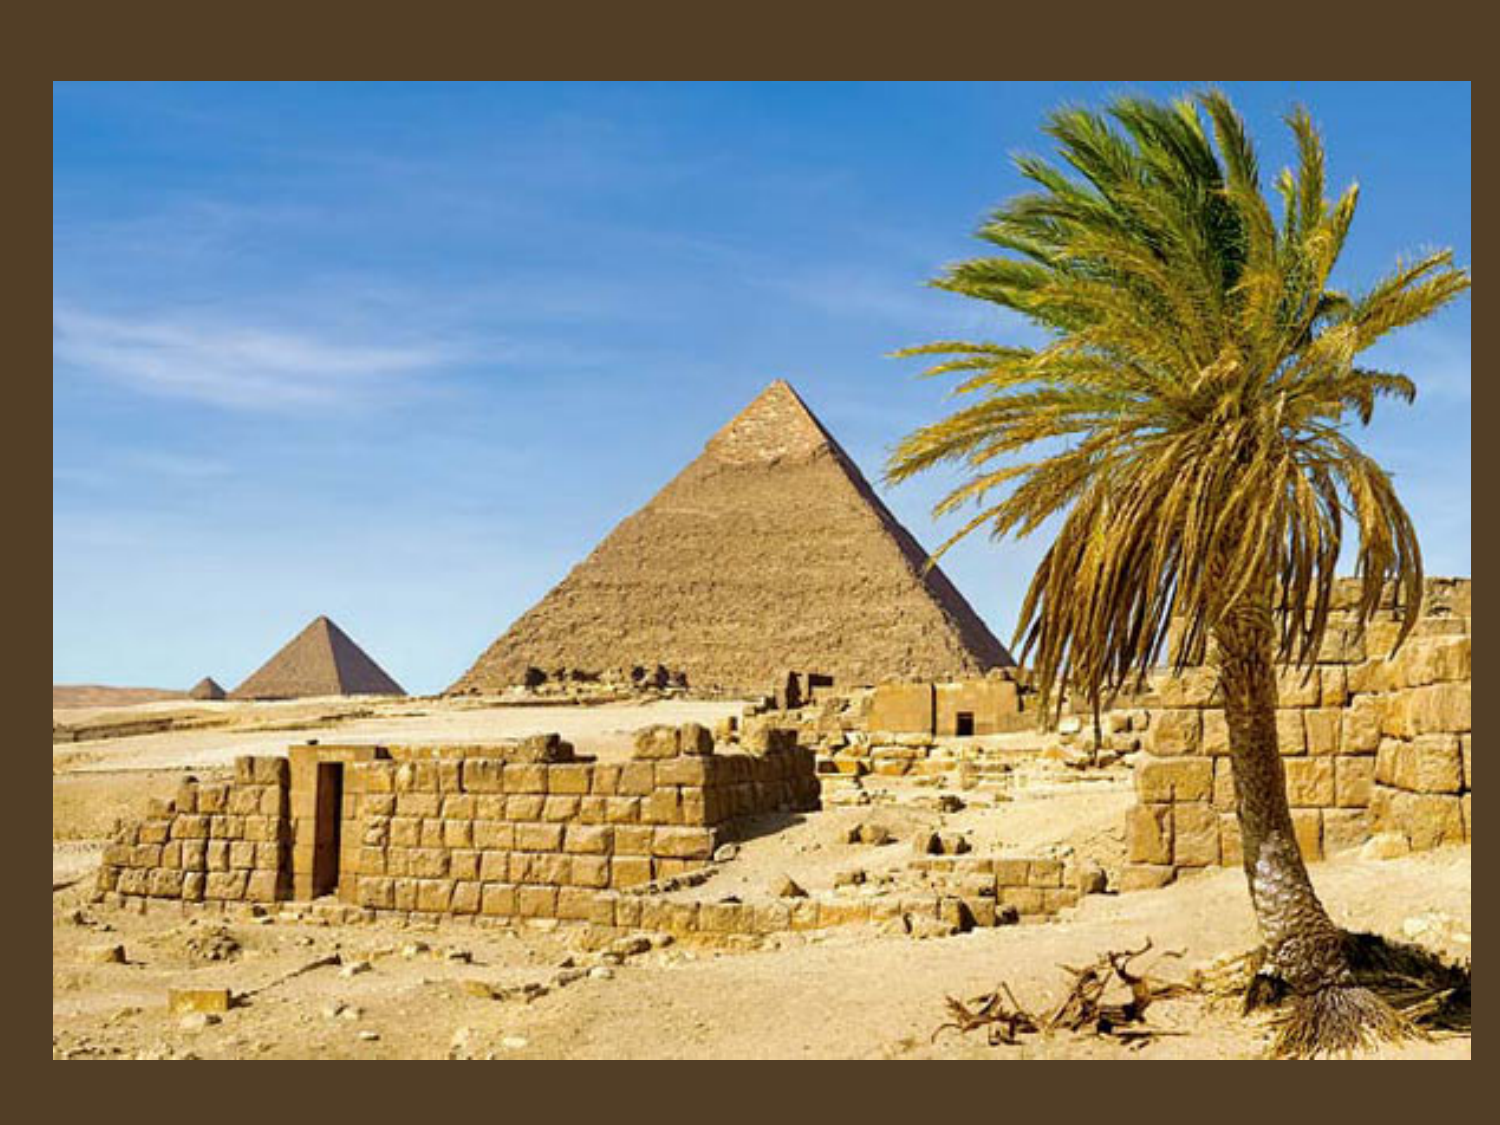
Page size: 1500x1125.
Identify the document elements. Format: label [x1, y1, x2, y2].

picture [53, 81, 1471, 1060]
